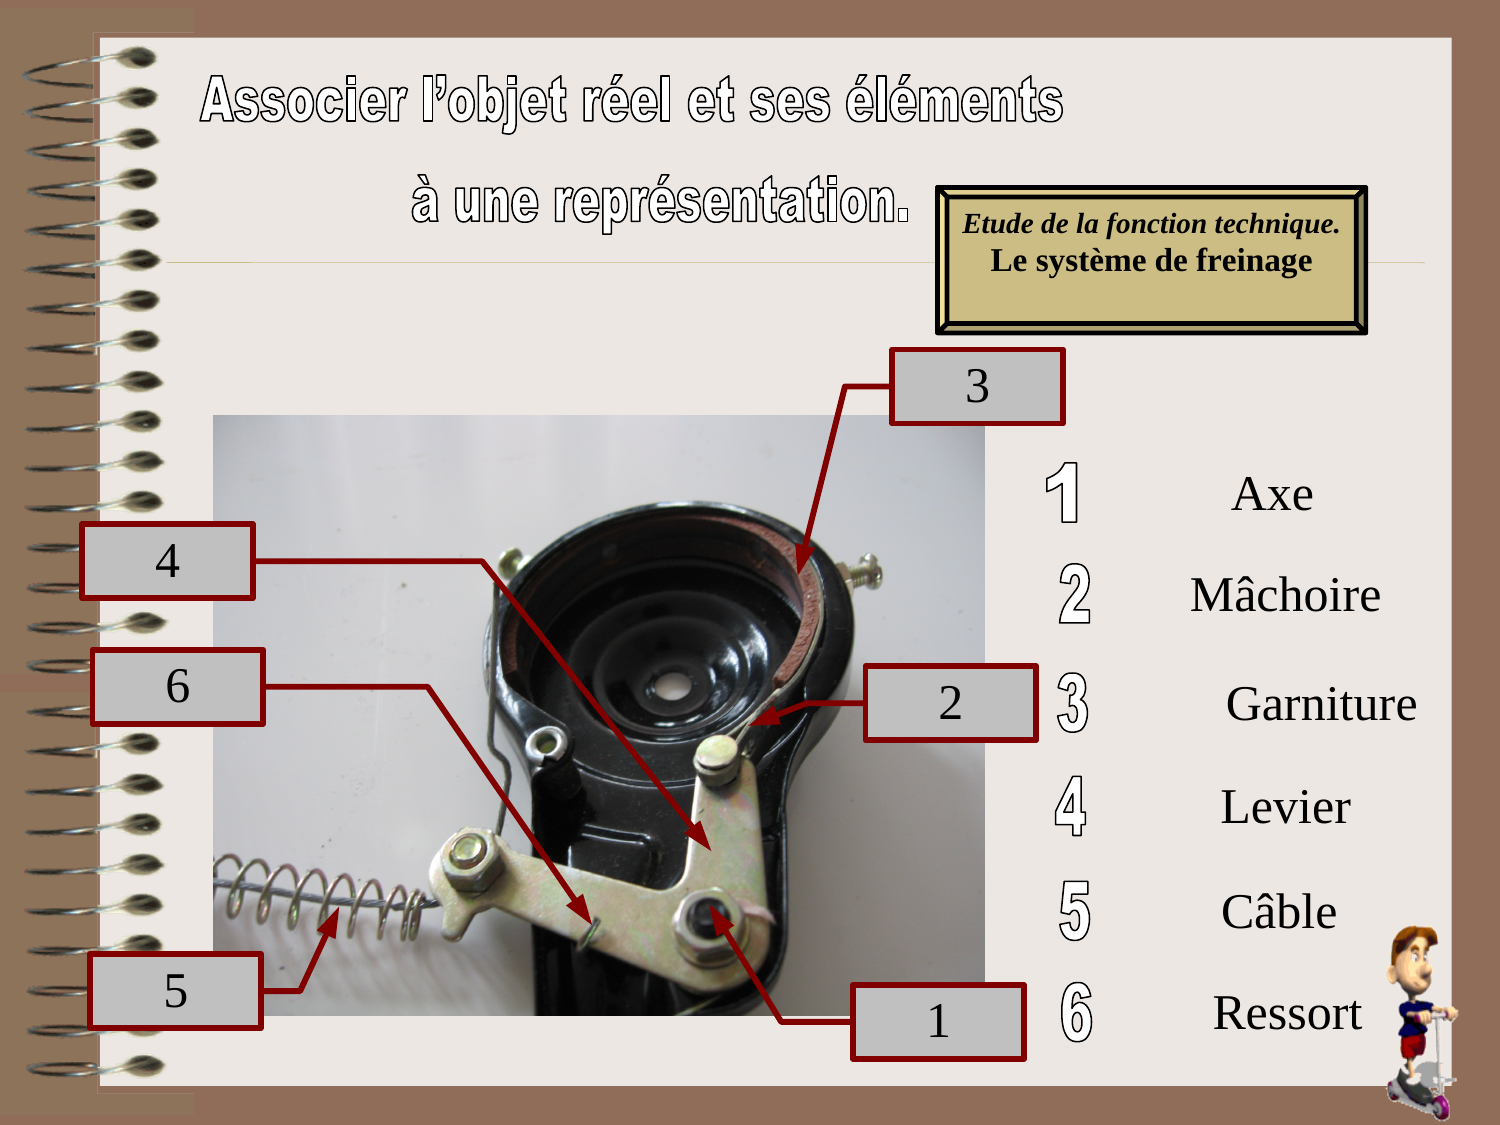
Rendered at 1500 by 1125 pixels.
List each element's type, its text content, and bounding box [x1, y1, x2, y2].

text_box [602, 187, 628, 235]
text_box [555, 187, 574, 222]
text_box [827, 175, 837, 185]
picture [0, 692, 194, 1115]
text_box [777, 87, 804, 122]
text_box [234, 87, 259, 122]
text_box [890, 87, 916, 122]
text_box [1038, 87, 1063, 122]
text_box 4 [82, 524, 253, 599]
text_box [1061, 982, 1092, 1042]
text_box [649, 187, 675, 223]
text_box [805, 87, 830, 122]
text_box [1059, 563, 1090, 623]
text_box [418, 174, 429, 185]
text_box [919, 87, 958, 121]
text_box 2 [865, 666, 1037, 741]
picture [0, 8, 194, 674]
text_box [750, 87, 775, 122]
text_box [502, 88, 517, 135]
text_box [937, 187, 1366, 334]
text_box [1019, 75, 1036, 122]
text_box [846, 87, 873, 122]
text_box [260, 87, 285, 122]
text_box [412, 187, 438, 222]
text_box [1059, 881, 1090, 941]
text_box [807, 175, 824, 223]
text_box [779, 187, 805, 223]
text_box [631, 87, 657, 122]
text_box [1057, 673, 1088, 733]
text_box 6 [92, 649, 264, 724]
text_box Mâchoire [1175, 559, 1397, 634]
text_box [991, 87, 1016, 121]
text_box [584, 87, 602, 121]
text_box [455, 188, 480, 222]
text_box [631, 187, 649, 222]
text_box [827, 188, 837, 222]
text_box [549, 75, 566, 122]
text_box [346, 75, 356, 85]
text_box Ressort [1197, 977, 1378, 1053]
picture [1375, 904, 1486, 1125]
text_box [658, 174, 669, 185]
text_box 3 [892, 349, 1063, 424]
text_box [676, 187, 701, 223]
text_box Etude de la fonction technique. Le système de freinage [946, 196, 1357, 324]
text_box [602, 87, 629, 122]
text_box [611, 75, 623, 85]
text_box Axe [1216, 458, 1330, 533]
text_box [316, 87, 343, 122]
text_box [1046, 462, 1077, 523]
text_box Garniture [1210, 668, 1357, 743]
text_box [200, 75, 234, 121]
text_box [855, 75, 867, 85]
text_box [661, 76, 670, 121]
text_box [688, 87, 715, 122]
text_box Câble [1206, 876, 1366, 952]
text_box [732, 187, 757, 222]
text_box [448, 87, 475, 122]
text_box [1055, 776, 1086, 836]
text_box [840, 187, 867, 223]
text_box 1 [853, 984, 1024, 1059]
text_box [436, 75, 446, 101]
text_box [424, 76, 432, 121]
text_box [759, 175, 777, 223]
text_box [346, 88, 356, 121]
text_box [716, 75, 734, 122]
picture [213, 415, 985, 1016]
text_box [520, 87, 547, 122]
text_box [484, 187, 508, 222]
text_box [573, 187, 599, 223]
text_box [870, 187, 894, 222]
text_box [359, 87, 386, 122]
text_box 5 [90, 954, 262, 1029]
text_box [703, 187, 729, 223]
text_box Levier [1205, 771, 1358, 847]
text_box [899, 75, 910, 85]
text_box [287, 87, 314, 122]
text_box [511, 187, 538, 223]
text_box [507, 75, 517, 85]
text_box [961, 87, 988, 122]
text_box [898, 209, 908, 221]
text_box [877, 76, 886, 121]
text_box [478, 75, 504, 122]
text_box [389, 87, 408, 121]
